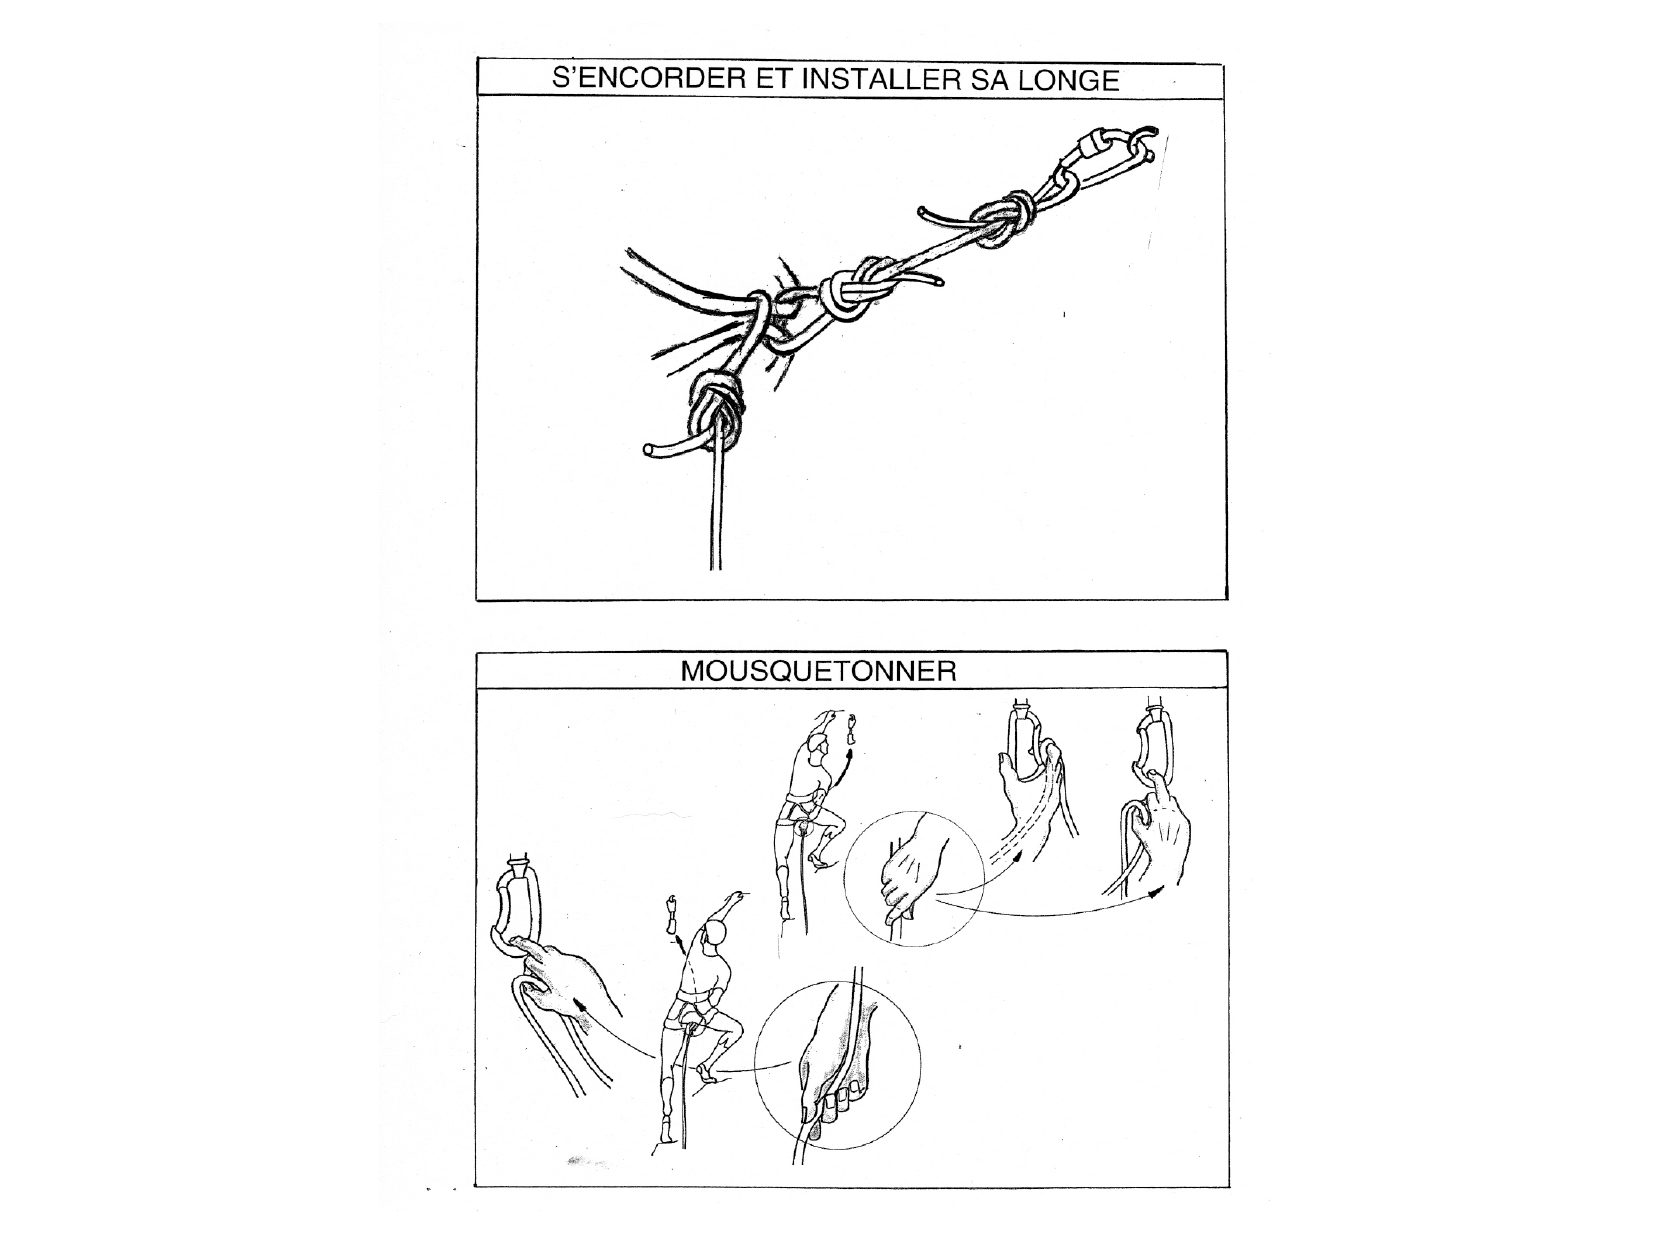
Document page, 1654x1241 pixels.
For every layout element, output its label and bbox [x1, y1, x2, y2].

picture [379, 23, 1280, 1217]
